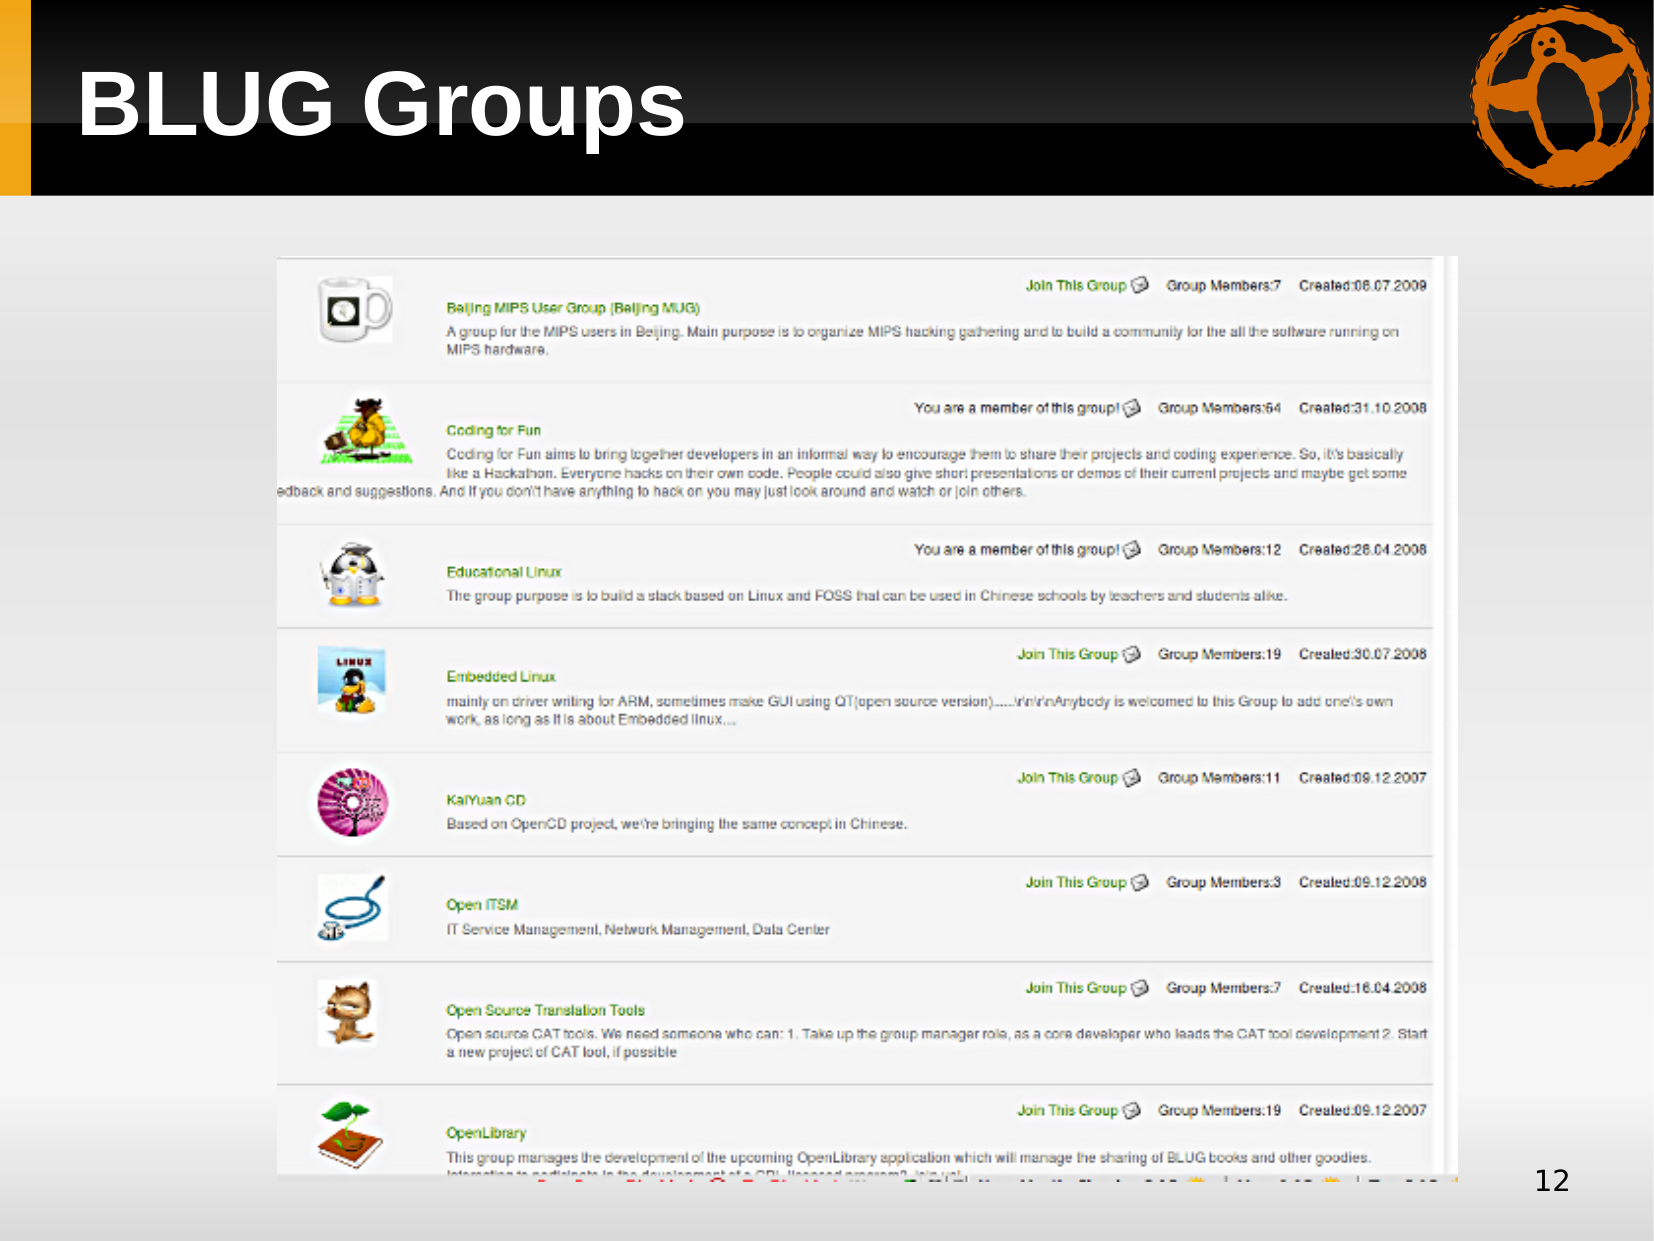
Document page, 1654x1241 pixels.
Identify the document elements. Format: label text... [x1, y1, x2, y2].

title BLUG Groups [76, 0, 1565, 208]
picture [0, 0, 1654, 1241]
